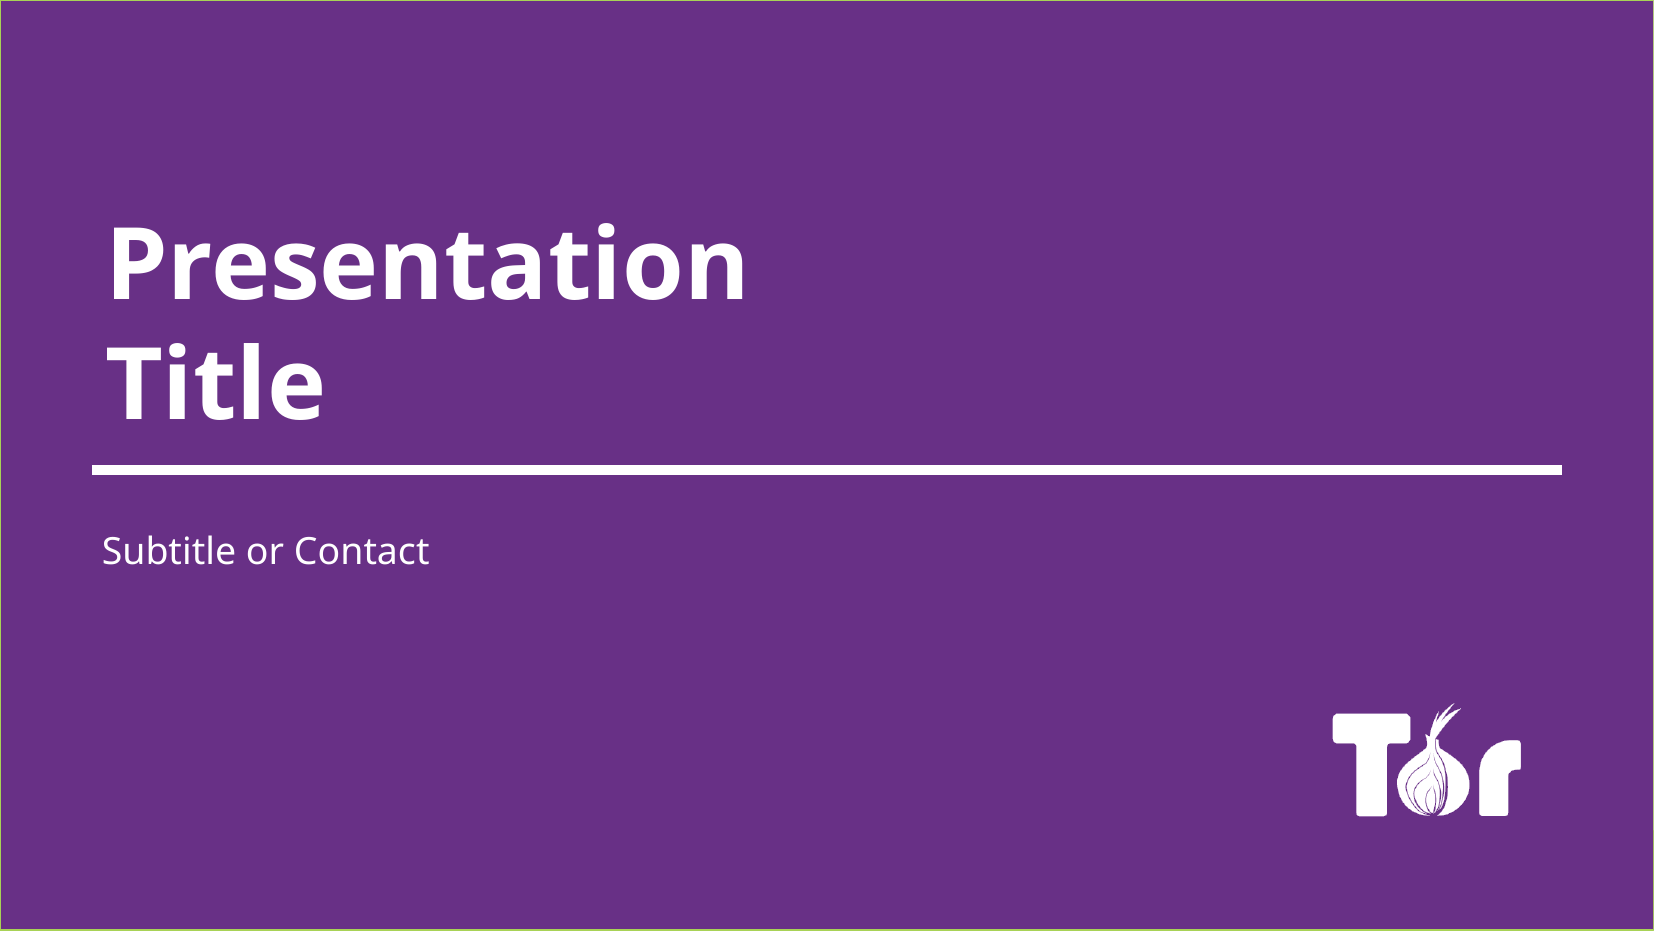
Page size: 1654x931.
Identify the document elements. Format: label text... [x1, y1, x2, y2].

title Presentation Title [90, 187, 1576, 448]
subtitle Subtitle or Contact [86, 519, 1572, 638]
picture [1292, 672, 1561, 858]
